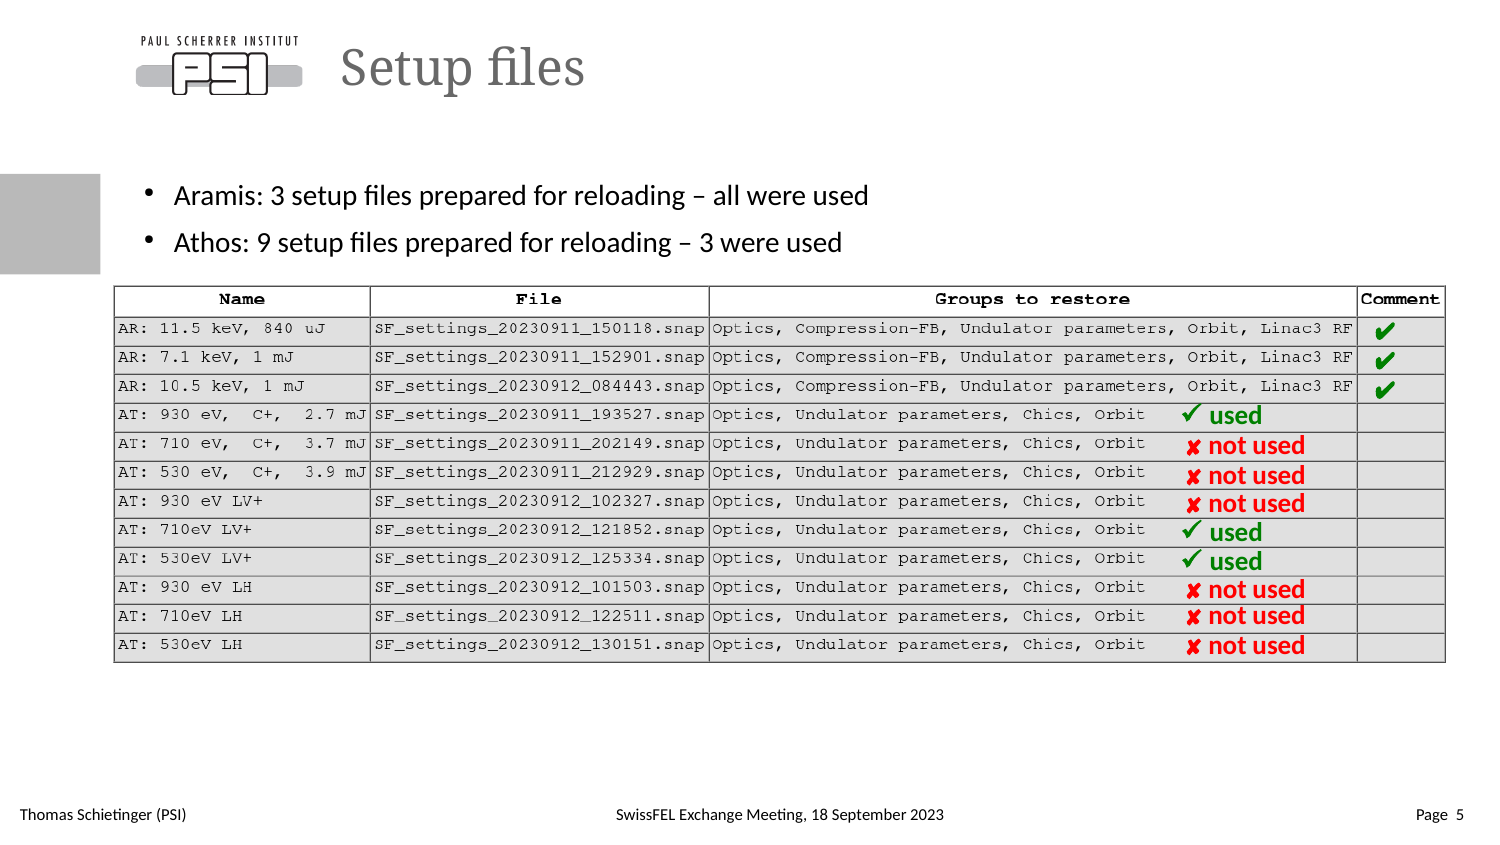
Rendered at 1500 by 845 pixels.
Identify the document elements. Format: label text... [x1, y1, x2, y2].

title Setup files [340, 35, 1442, 98]
text_box  [1360, 383, 1410, 412]
text_box  not used [1172, 592, 1332, 622]
text_box  not used [1172, 480, 1332, 530]
text_box  used [1165, 392, 1285, 442]
text_box  [1360, 311, 1410, 353]
text_box  not used [1172, 566, 1332, 592]
text_box  used [1165, 509, 1285, 558]
text_box  not used [1172, 422, 1332, 452]
text_box  not used [1172, 622, 1332, 671]
text_box  [1360, 353, 1410, 383]
text_box  not used [1172, 452, 1332, 480]
text_box  used [1166, 538, 1285, 588]
list Aramis: 3 setup files prepared for reloading – all were used Athos: 9 setup files prepared for reloading – 3 were used [126, 175, 1348, 281]
picture [110, 281, 1451, 667]
